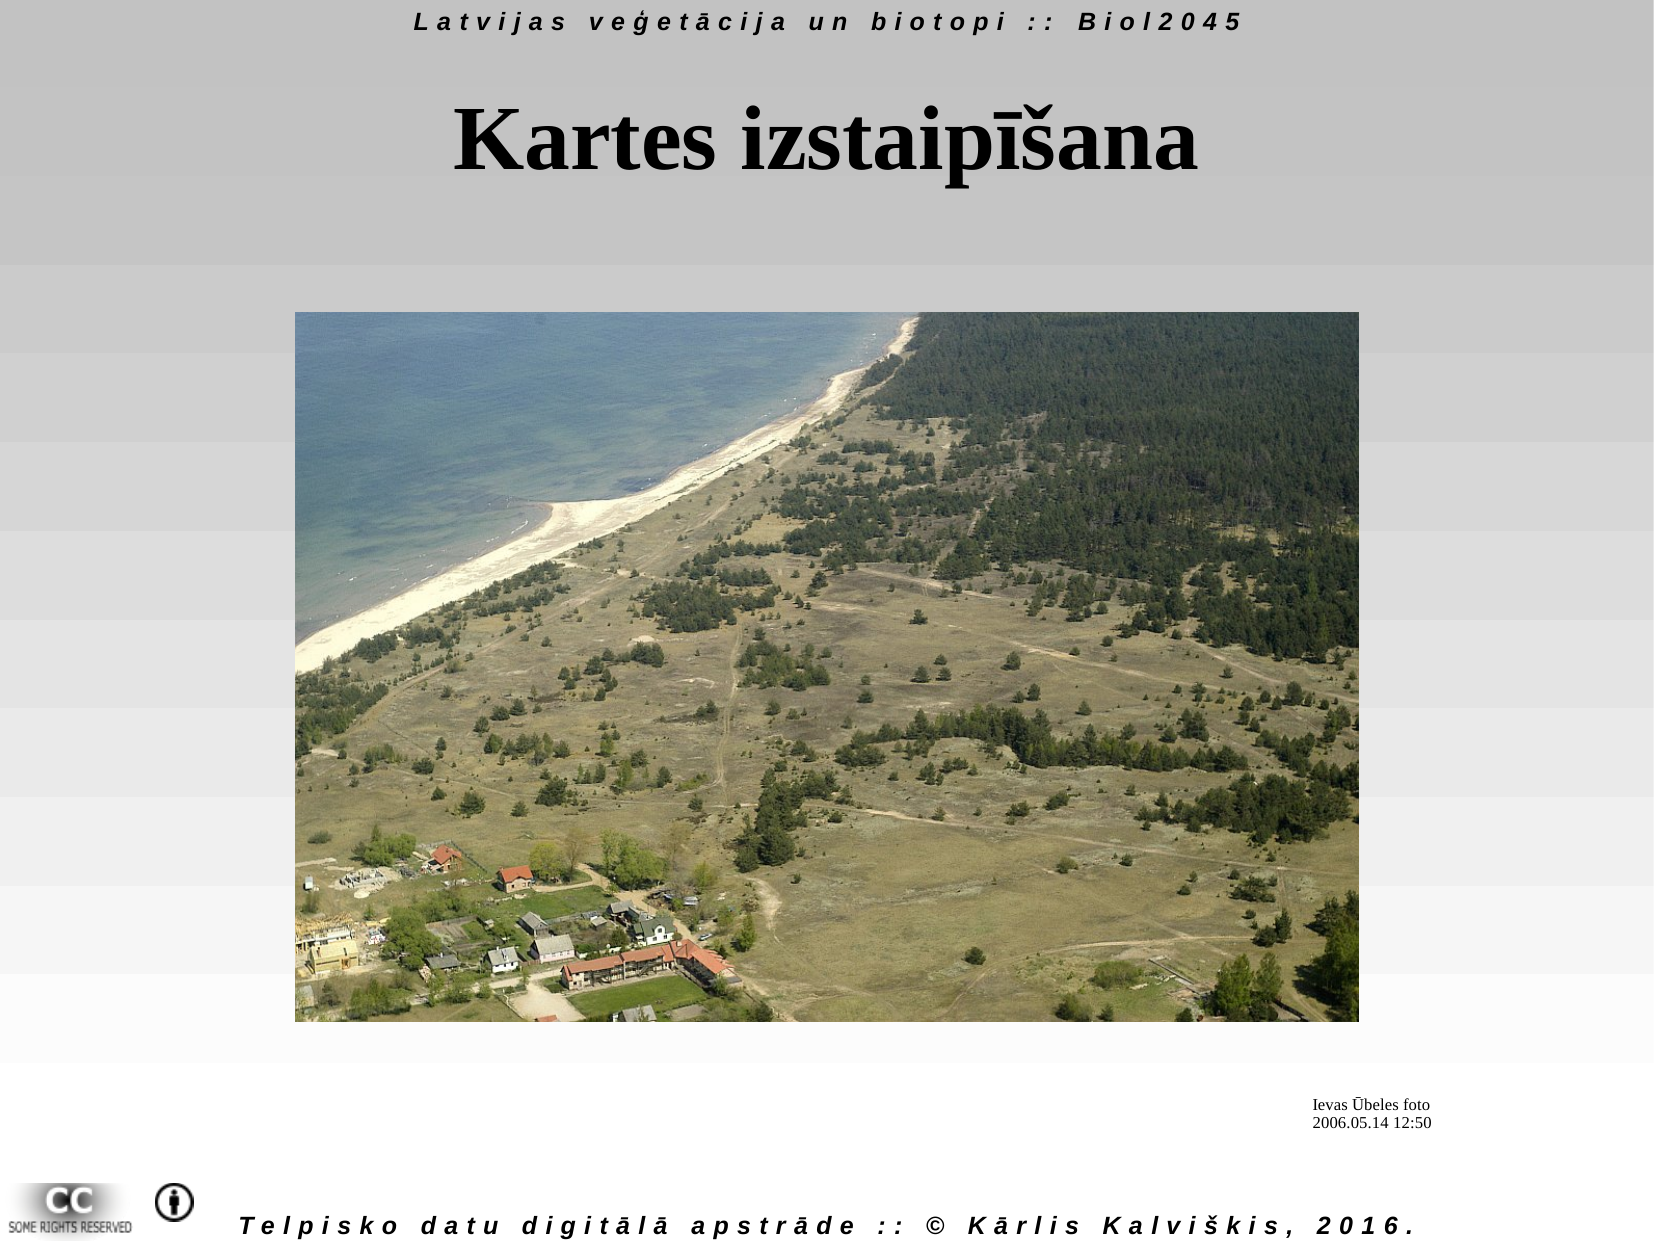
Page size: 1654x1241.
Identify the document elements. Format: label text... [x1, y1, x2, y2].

picture [0, 0, 1654, 1241]
title Kartes izstaipīšana [29, 43, 1625, 234]
text_box Ievas Ūbeles foto 2006.05.14 12:50 [1297, 1087, 1447, 1140]
